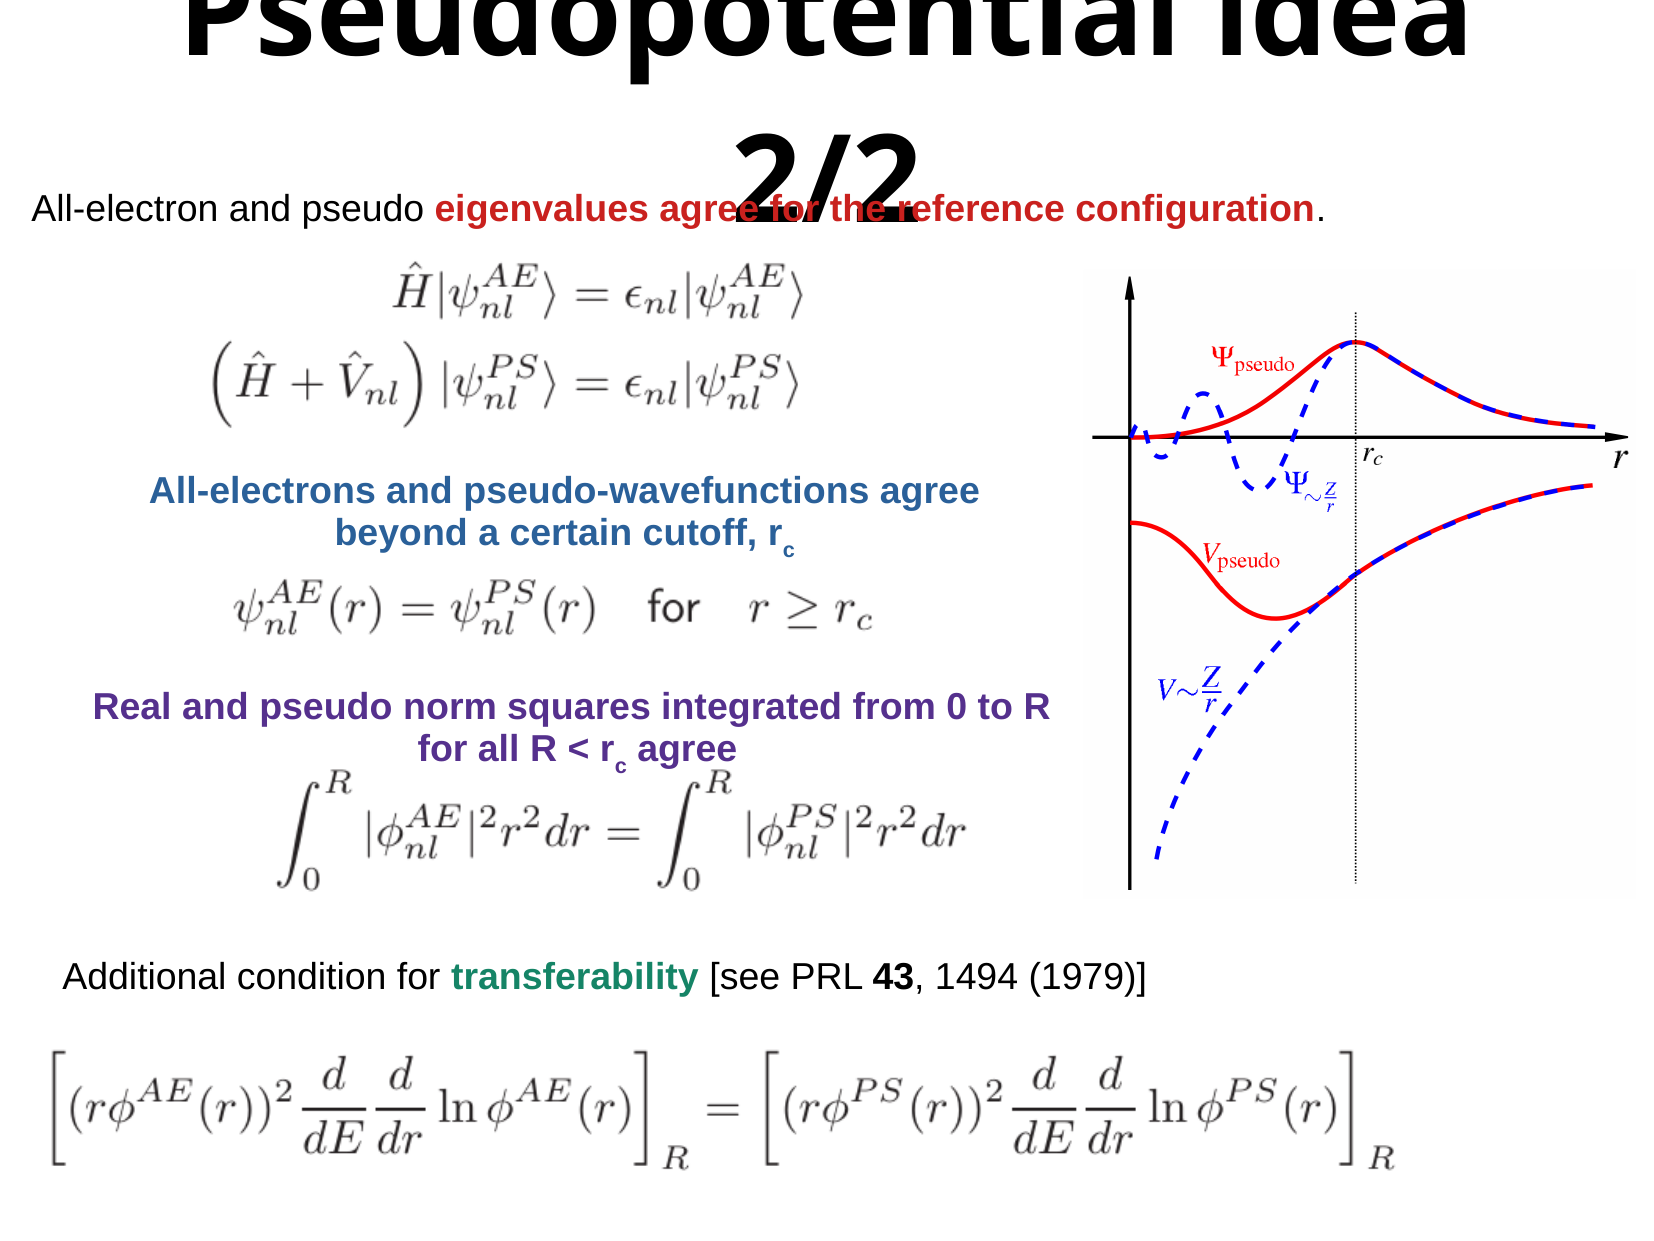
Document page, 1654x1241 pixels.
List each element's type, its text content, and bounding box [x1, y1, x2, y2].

text_box Additional condition for transferability [see PRL 43, 1494 (1979)] [47, 947, 1203, 1008]
text_box All-electron and pseudo eigenvalues agree for the reference configuration. [6, 180, 1351, 241]
picture [195, 571, 953, 677]
title Pseudopotential idea 2/2 [82, 18, 1571, 166]
picture [229, 786, 976, 916]
picture [1083, 269, 1636, 899]
text_box Real and pseudo norm squares integrated from 0 to R for all R < rc agree [14, 678, 1083, 786]
picture [180, 241, 848, 451]
text_box All-electrons and pseudo-wavefunctions agree beyond a certain cutoff, rc [60, 462, 1081, 571]
picture [2, 1014, 1430, 1213]
